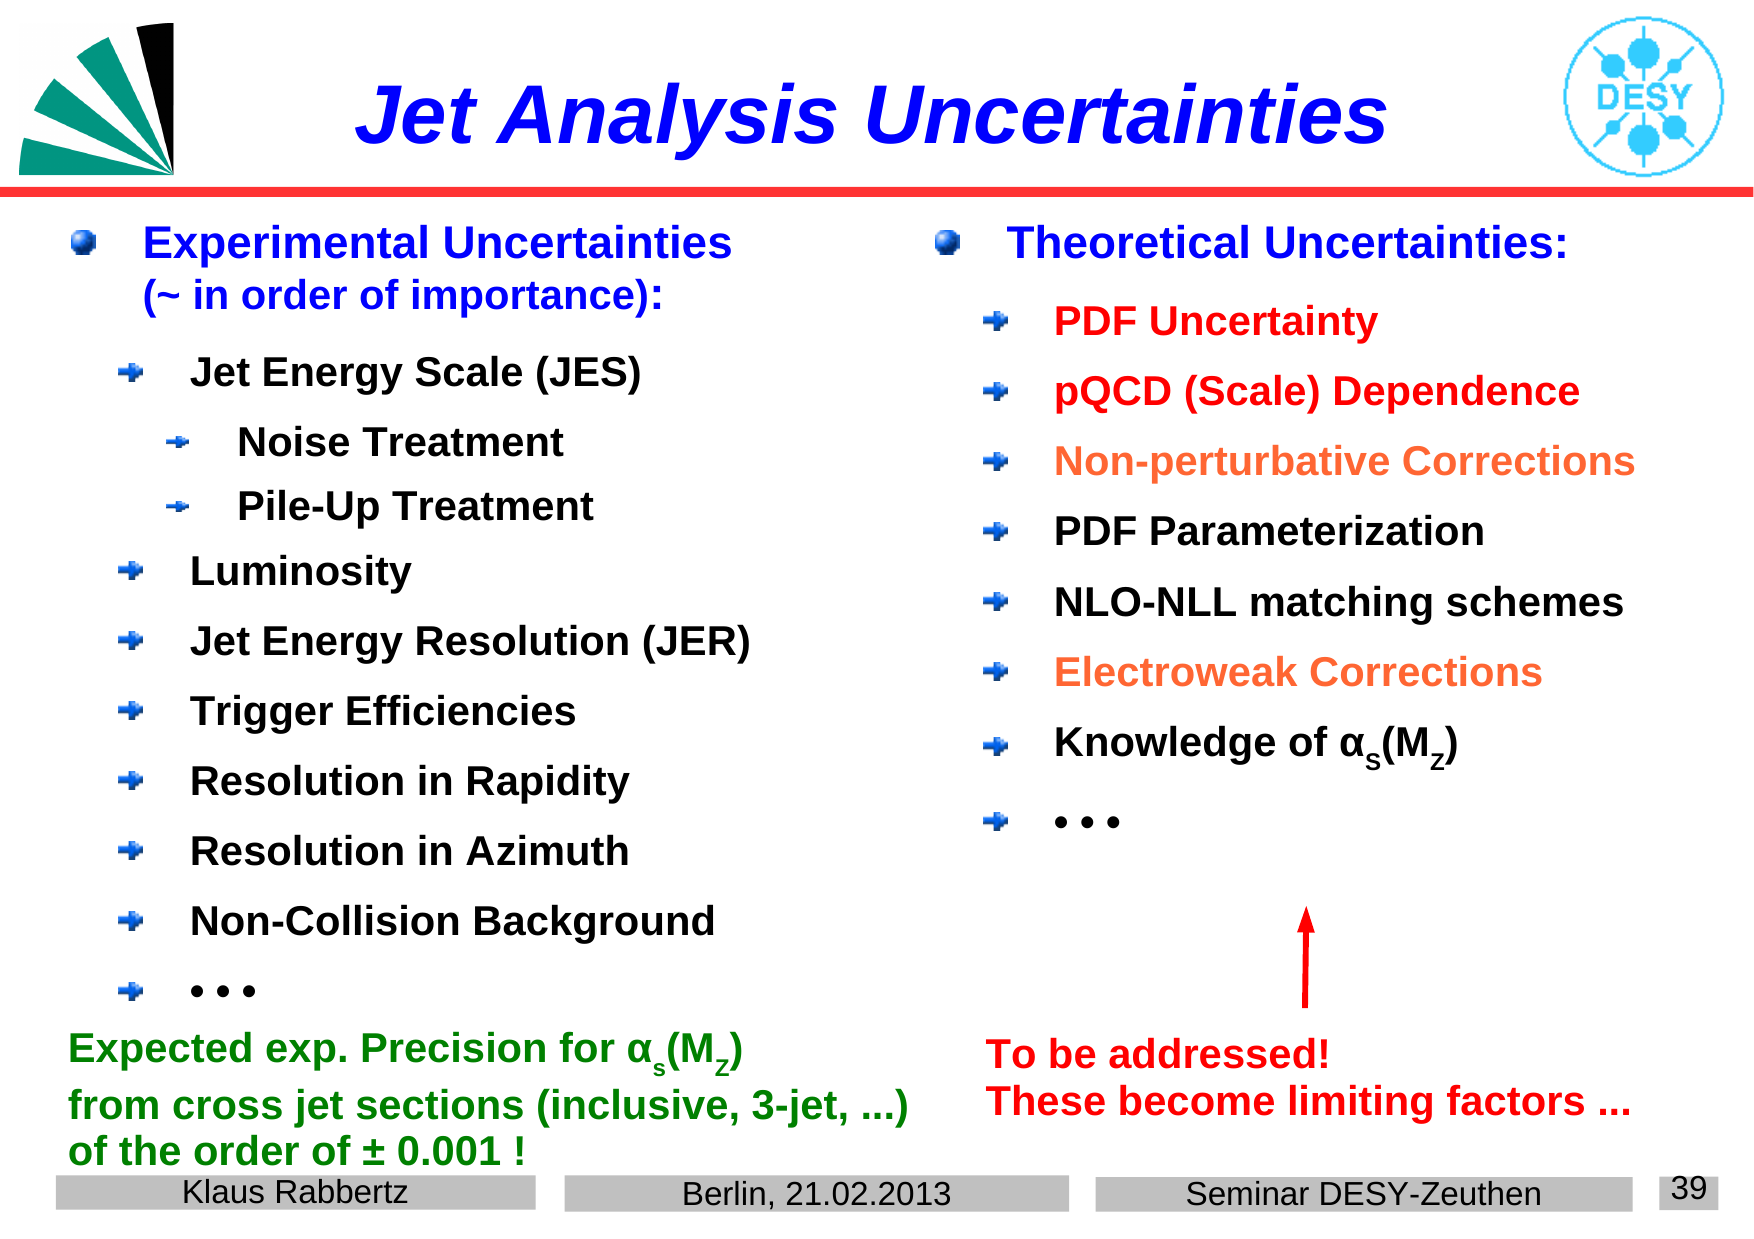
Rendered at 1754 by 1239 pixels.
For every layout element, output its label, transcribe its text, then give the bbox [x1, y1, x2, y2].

text_box Expected exp. Precision for αs(MZ) from cross jet sections (inclusive, 3-jet, ...) of the order of ± 0.001 ! [56, 1019, 921, 1181]
title Jet Analysis Uncertainties [220, 16, 1525, 213]
list Experimental Uncertainties (~ in order of importance): Jet Energy Scale (JES) Noise Treatment Pile-Up Treatment Luminosity Jet Energy Resolution (JER) Trigger Efficiencies Resolution in Rapidity Resolution in Azimuth Non-Collision Background • • • [59, 216, 781, 1015]
list Theoretical Uncertainties: PDF Uncertainty pQCD (Scale) Dependence Non-perturbative Corrections PDF Parameterization NLO-NLL matching schemes Electroweak Corrections Knowledge of αS(MZ) • • • [924, 217, 1645, 846]
picture [19, 23, 174, 177]
text_box To be addressed! These become limiting factors ... [973, 1024, 1644, 1130]
picture [1559, 12, 1729, 182]
